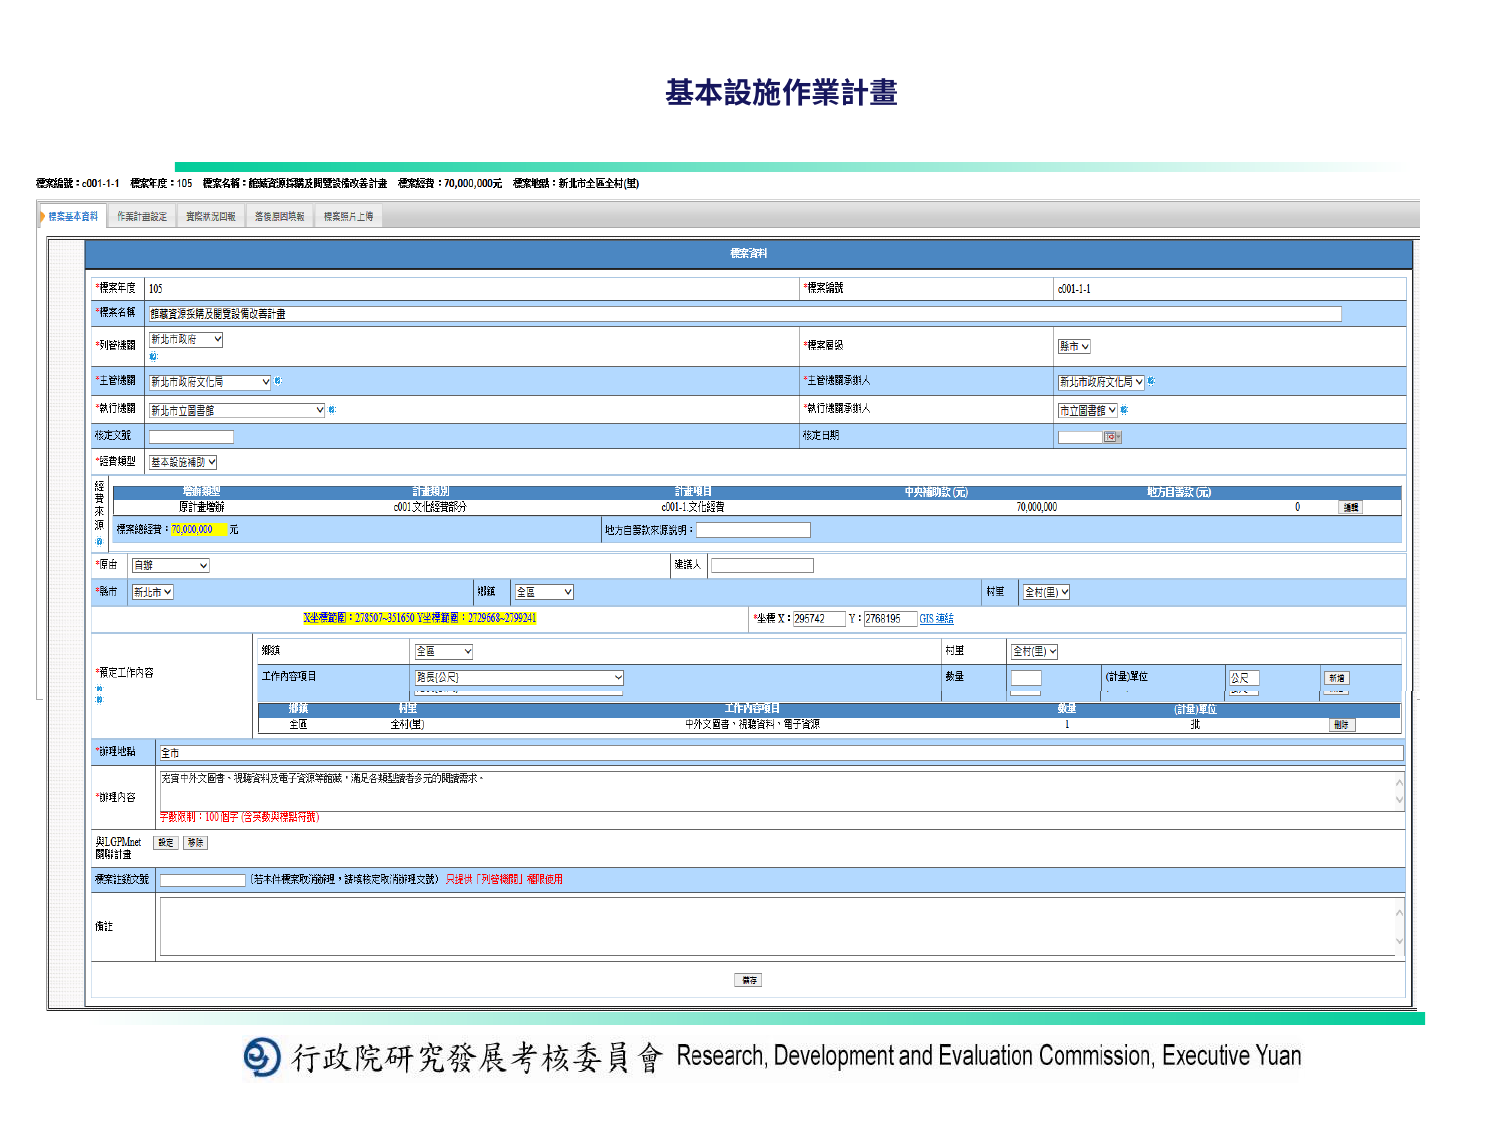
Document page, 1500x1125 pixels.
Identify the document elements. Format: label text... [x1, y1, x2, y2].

picture [31, 172, 1420, 1012]
title 基本設施作業計畫 [407, 66, 1158, 112]
